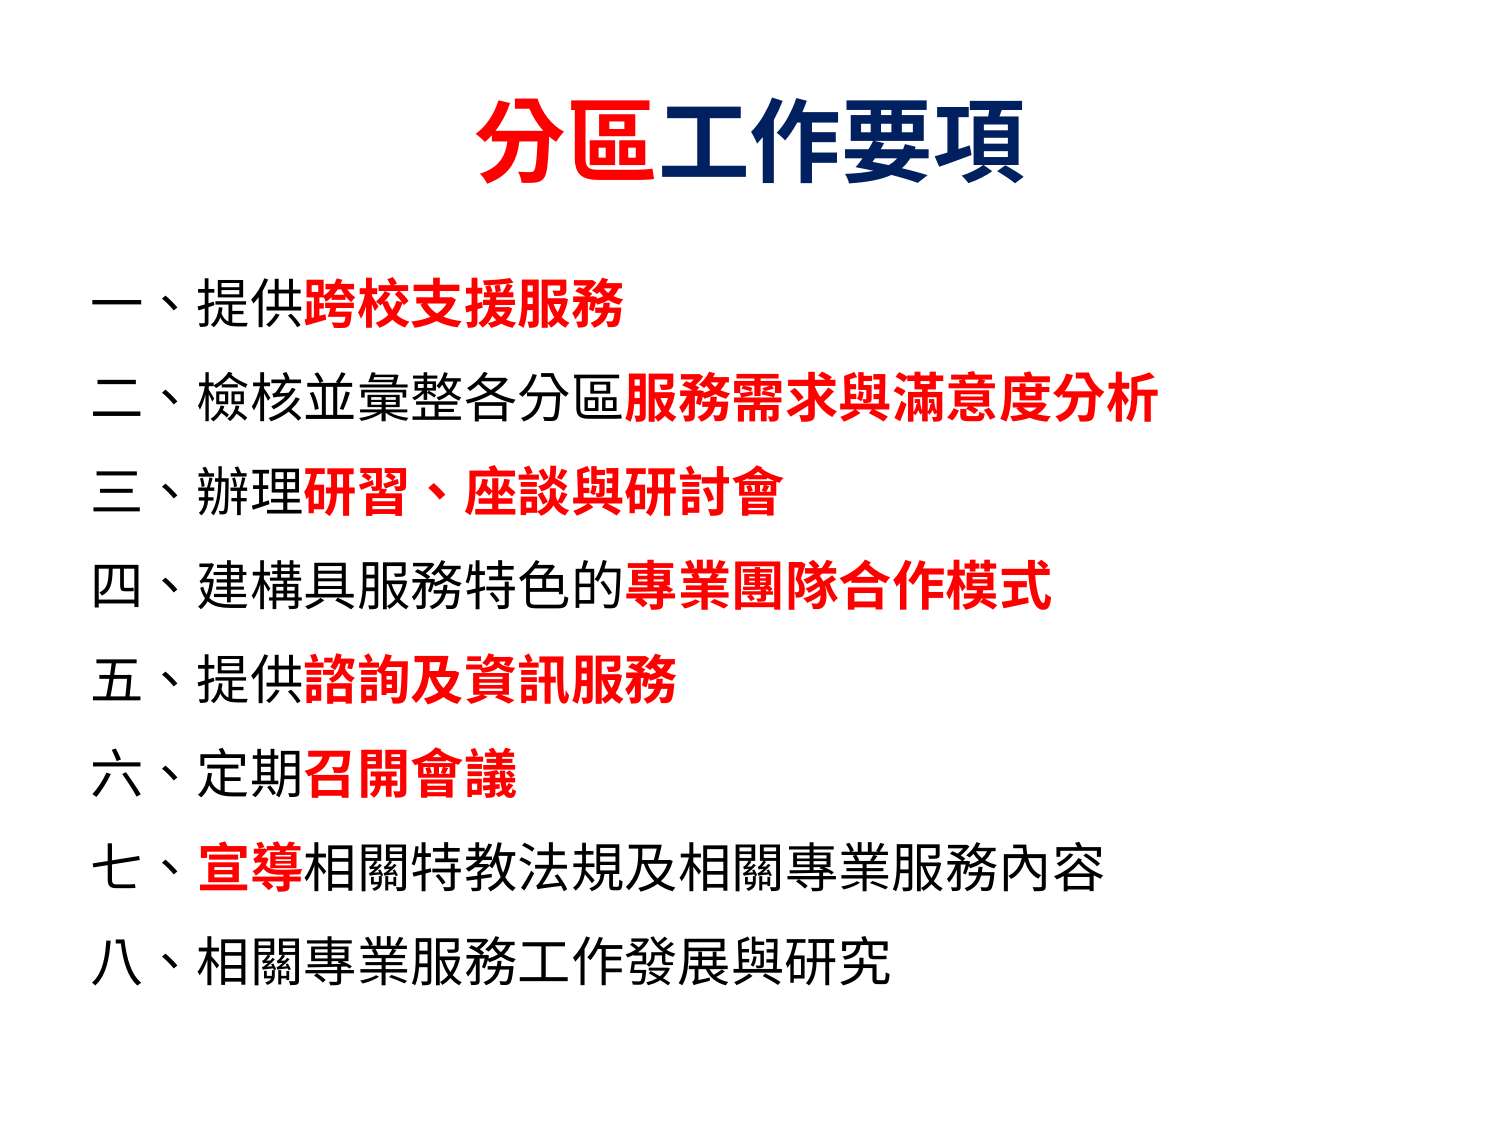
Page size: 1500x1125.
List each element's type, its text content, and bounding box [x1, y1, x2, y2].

title 分區工作要項 [75, 45, 1425, 233]
list 一、提供跨校支援服務 二、檢核並彙整各分區服務需求與滿意度分析 三、辦理研習、座談與研討會 四、建構具服務特色的專業團隊合作模式 五、提供諮詢及資訊服務 六、定期召開會議 七、宣導相關特教法規及相關專業服務內容 八、相關專業服務工作發展與研究 [75, 262, 1425, 1005]
